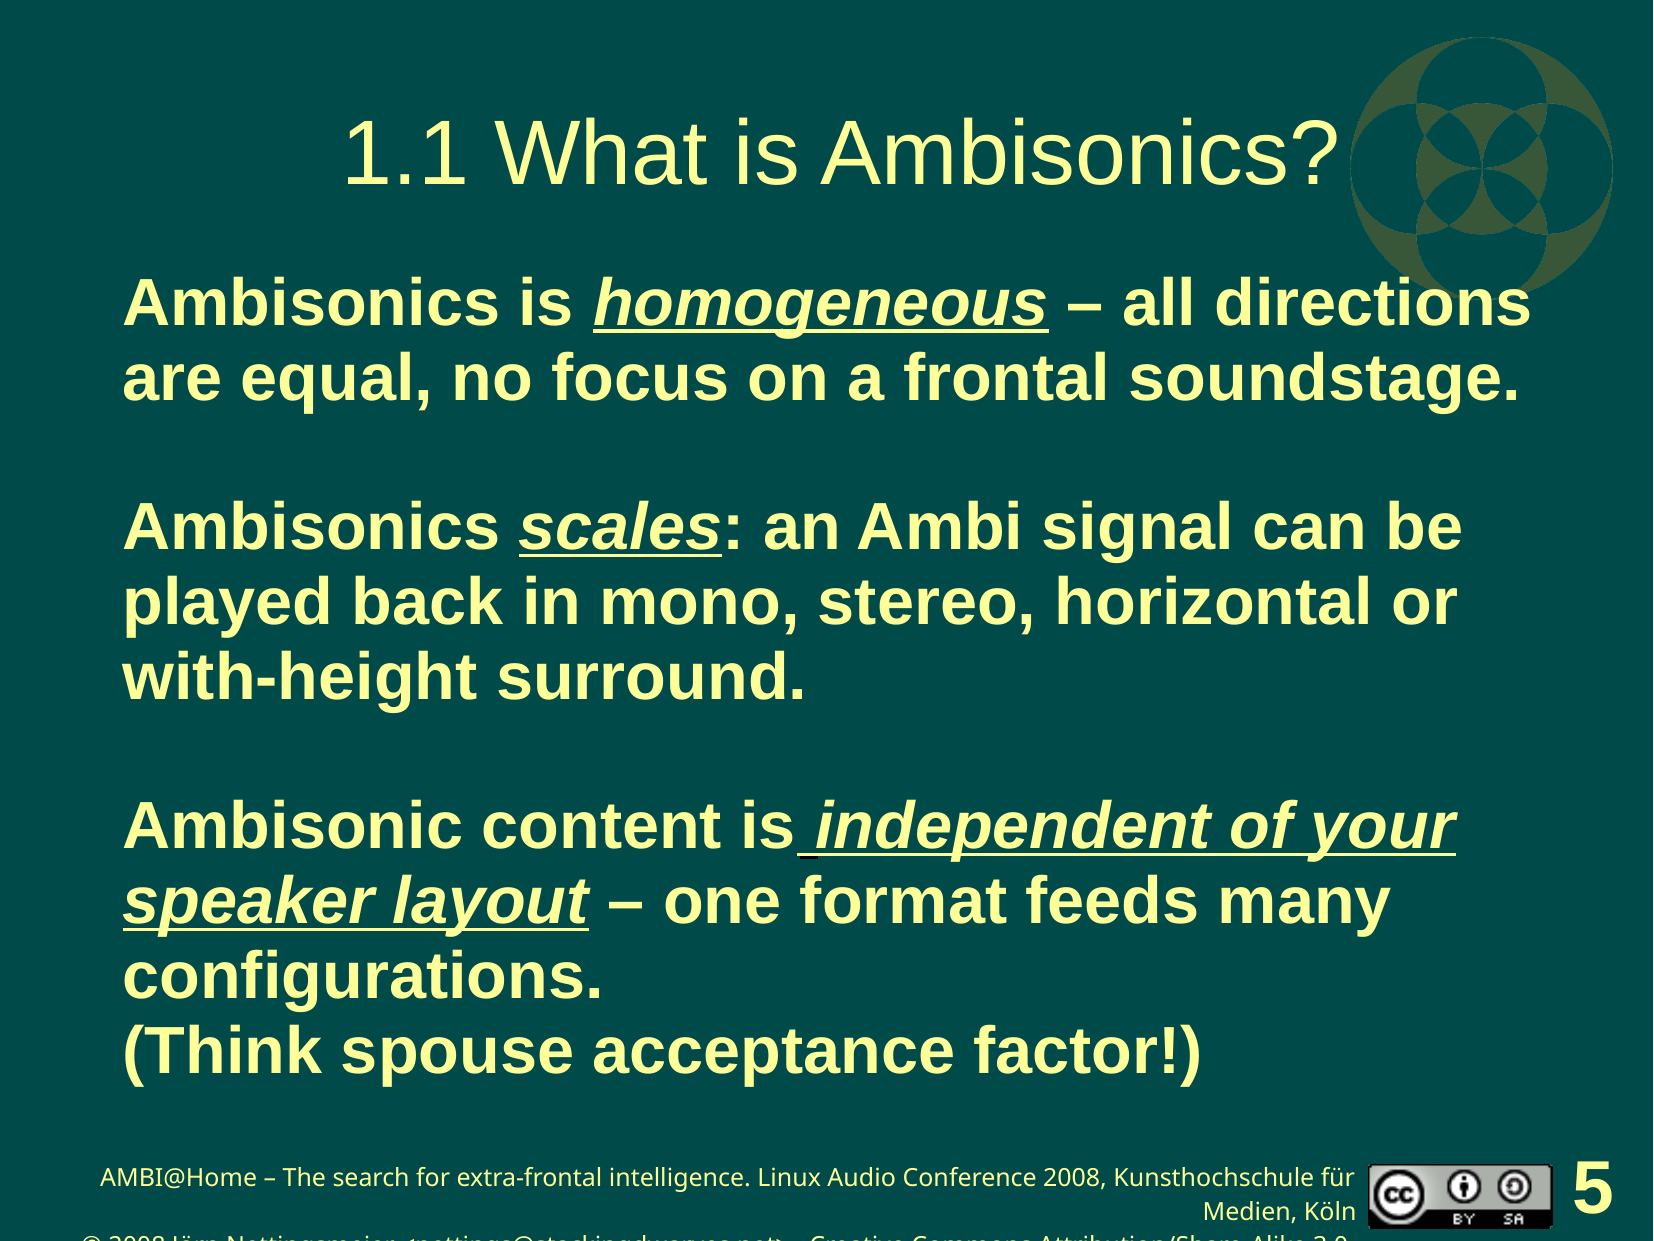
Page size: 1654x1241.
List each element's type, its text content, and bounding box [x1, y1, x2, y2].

subtitle Ambisonics is homogeneous – all directions are equal, no focus on a frontal soundstage. Ambisonics scales: an Ambi signal can be played back in mono, stereo, horizontal or with-height surround. Ambisonic content is independent of your speaker layout – one format feeds many configurations. (Think spouse acceptance factor!) [87, 265, 1576, 1088]
picture [1368, 1164, 1553, 1229]
picture [1350, 37, 1613, 300]
title 1.1 What is Ambisonics? [95, 49, 1588, 257]
